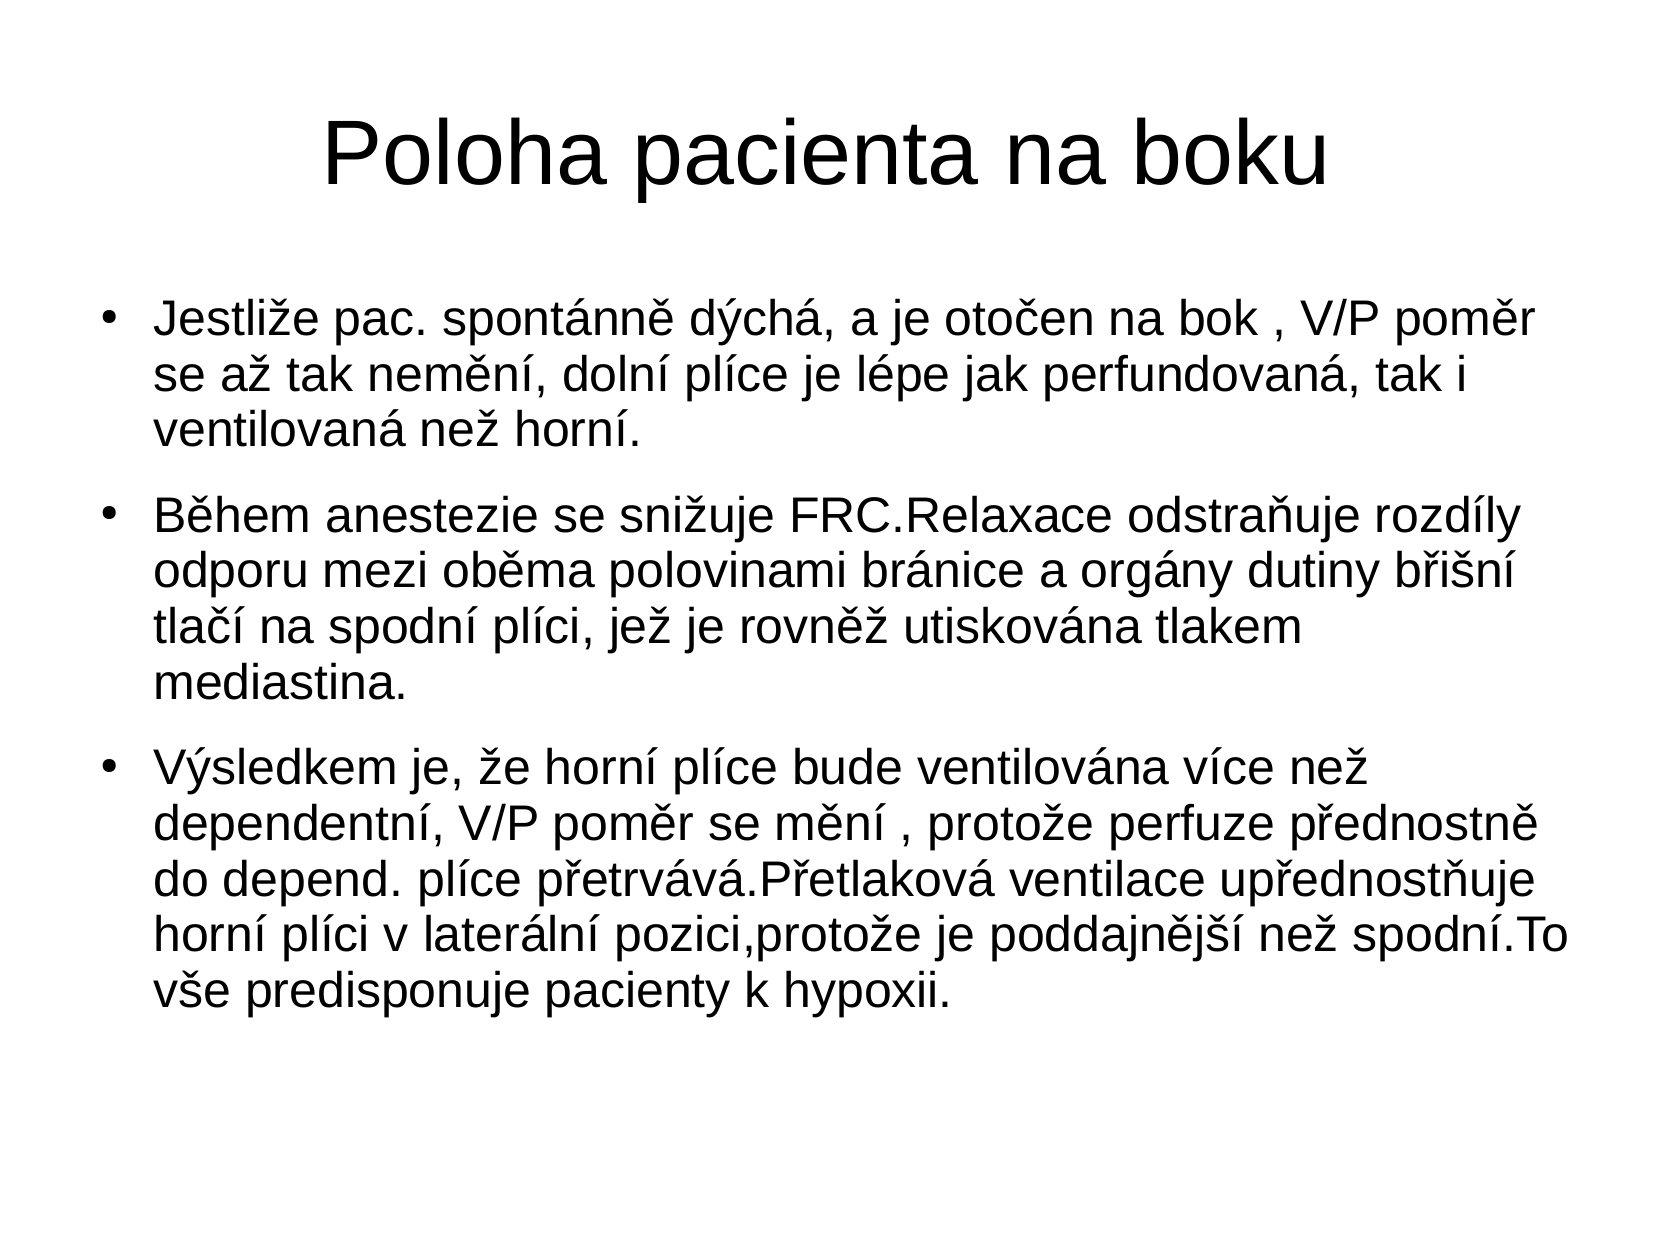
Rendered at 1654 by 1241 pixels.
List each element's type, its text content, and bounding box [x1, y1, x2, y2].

title Poloha pacienta na boku [82, 56, 1571, 250]
list Jestliže pac. spontánně dýchá, a je otočen na bok , V/P poměr se až tak nemění, dolní plíce je lépe jak perfundovaná, tak i ventilovaná než horní. Během anestezie se snižuje FRC.Relaxace odstraňuje rozdíly odporu mezi oběma polovinami bránice a orgány dutiny břišní tlačí na spodní plíci, jež je rovněž utiskována tlakem mediastina. Výsledkem je, že horní plíce bude ventilována více než dependentní, V/P poměr se mění , protože perfuze přednostně do depend. plíce přetrvává.Přetlaková ventilace upřednostňuje horní plíci v laterální pozici,protože je poddajnější než spodní.To vše predisponuje pacienty k hypoxii. [82, 290, 1571, 1094]
